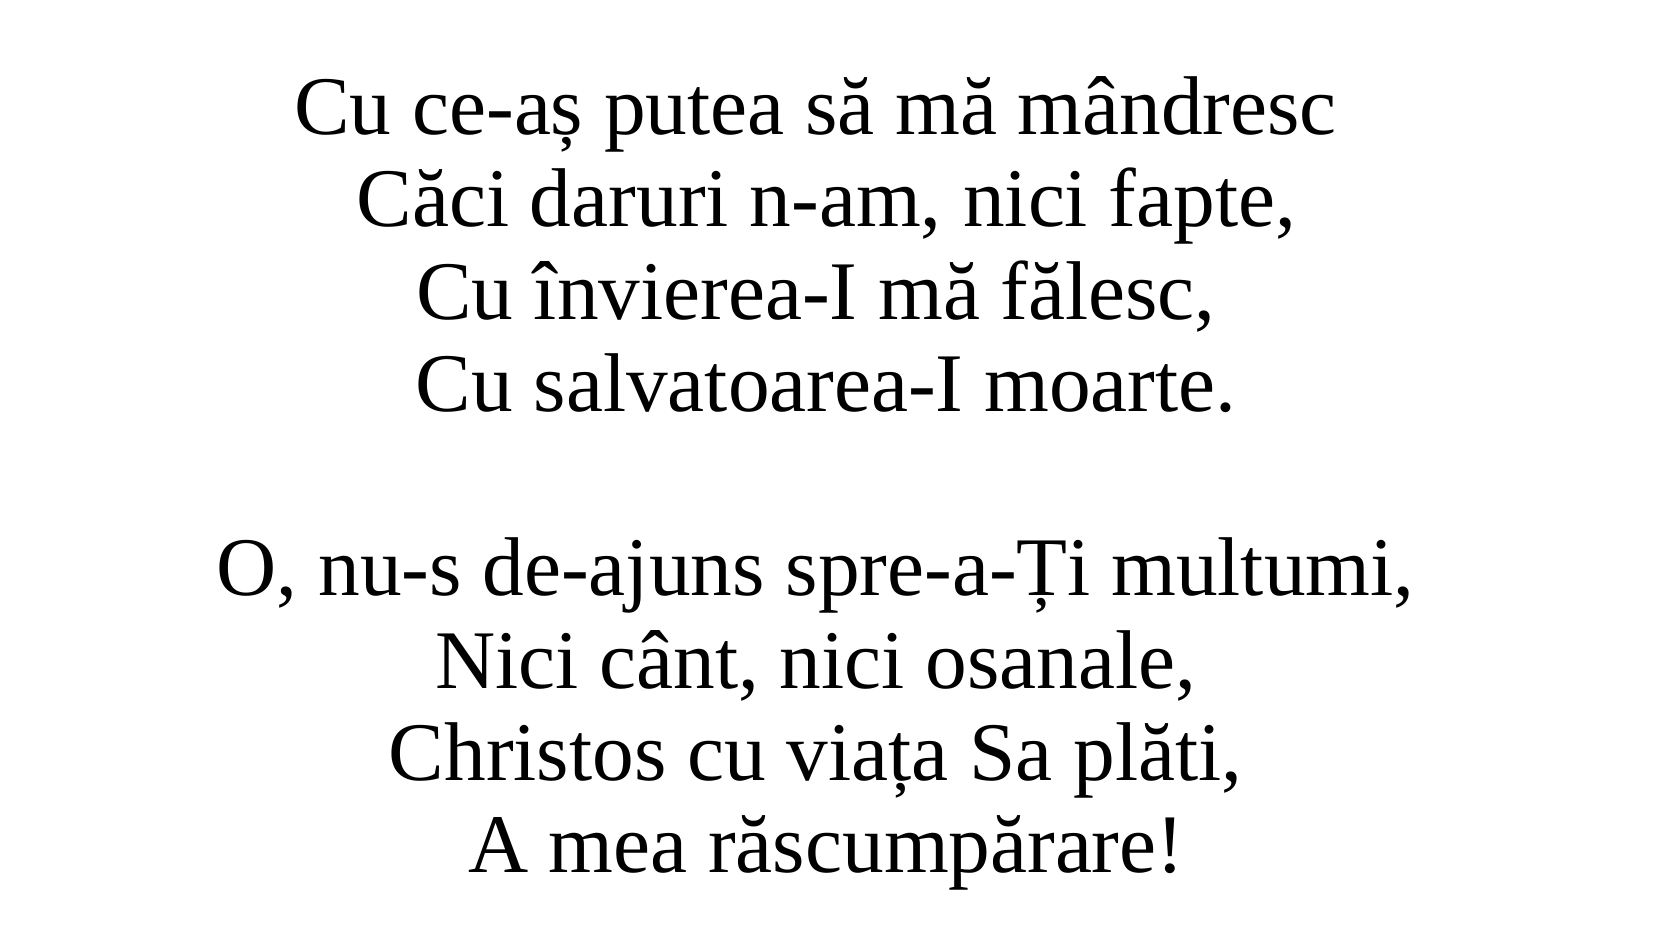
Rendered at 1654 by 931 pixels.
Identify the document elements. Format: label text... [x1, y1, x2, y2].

subtitle Cu ce-aș putea să mă mândresc Căci daruri n-am, nici fapte, Cu învierea-I mă fălesc, Cu salvatoarea-I moarte. O, nu-s de-ajuns spre-a-Ți multumi, Nici cânt, nici osanale, Christos cu viața Sa plăti, A mea răscumpărare! [165, 60, 1489, 891]
